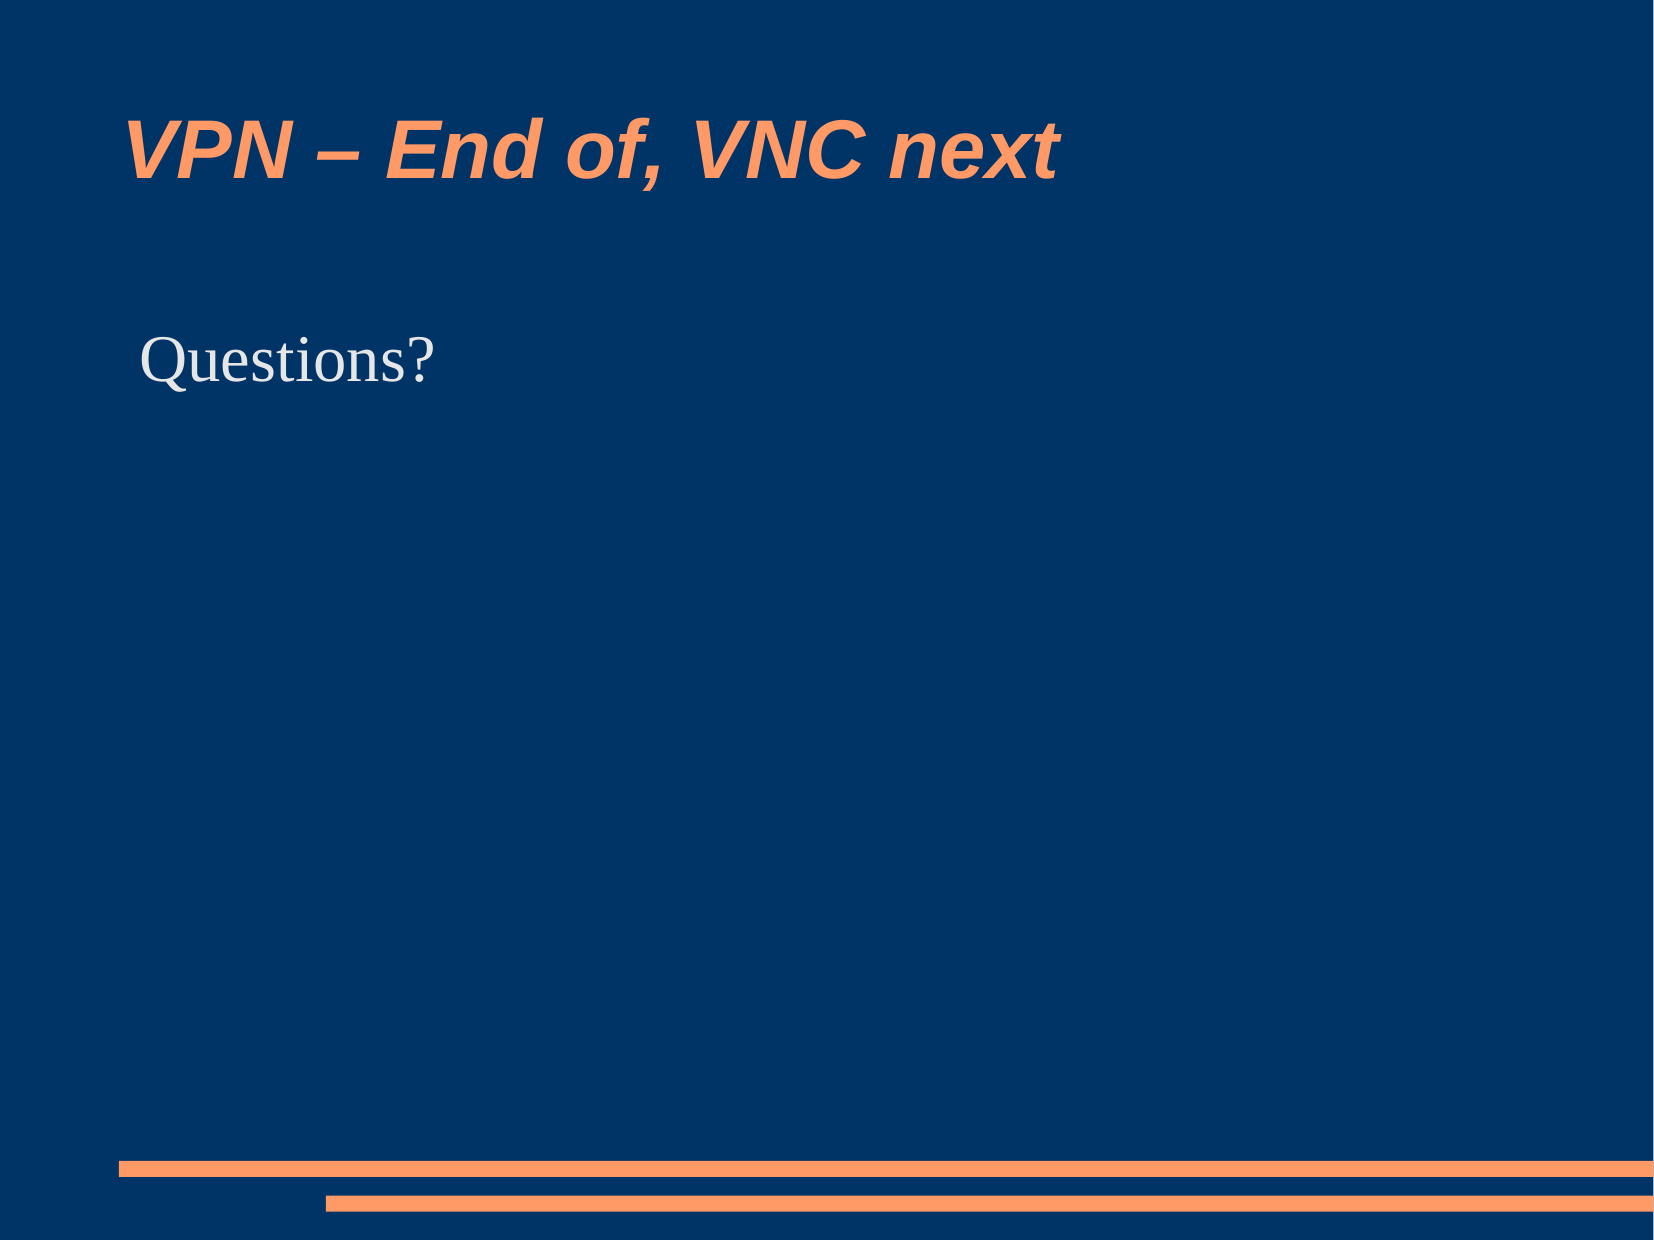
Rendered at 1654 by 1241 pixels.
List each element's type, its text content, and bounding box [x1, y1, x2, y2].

title VPN – End of, VNC next [121, 46, 1534, 254]
list Questions? [121, 322, 1561, 1133]
